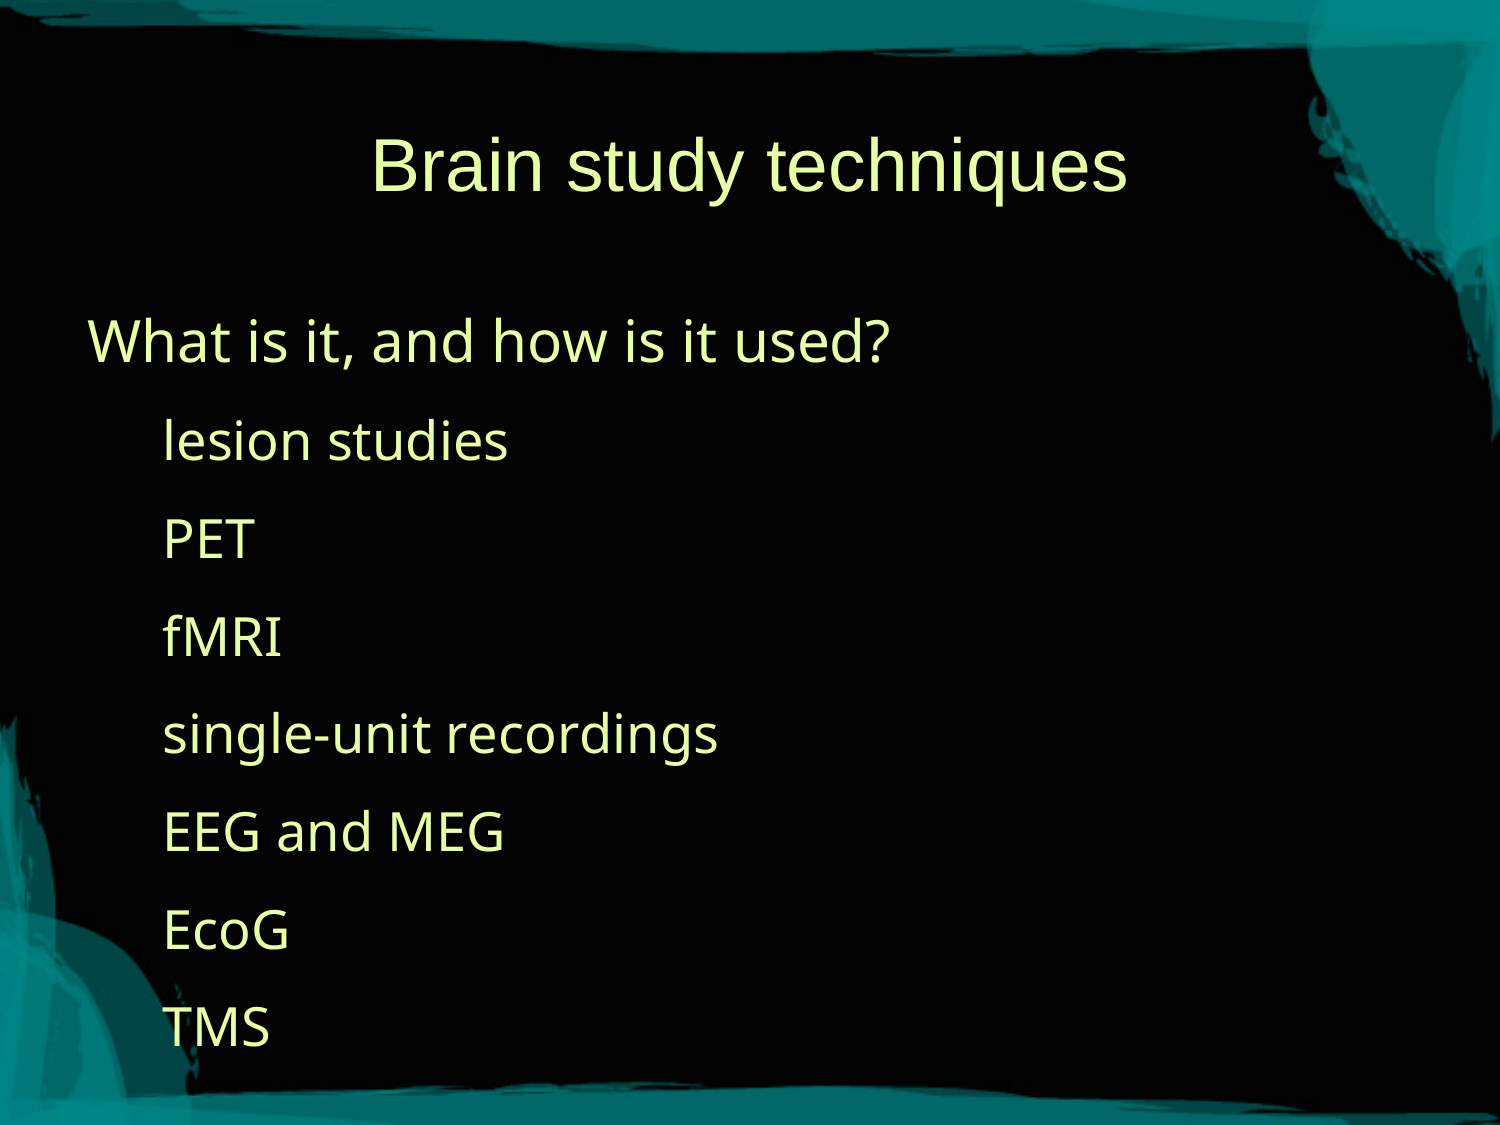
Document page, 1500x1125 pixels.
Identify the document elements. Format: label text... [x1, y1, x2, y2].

title Brain study techniques [87, 76, 1413, 256]
picture [0, 0, 1500, 1125]
list What is it, and how is it used? lesion studies PET fMRI single-unit recordings EEG and MEG EcoG TMS [87, 299, 1413, 1011]
